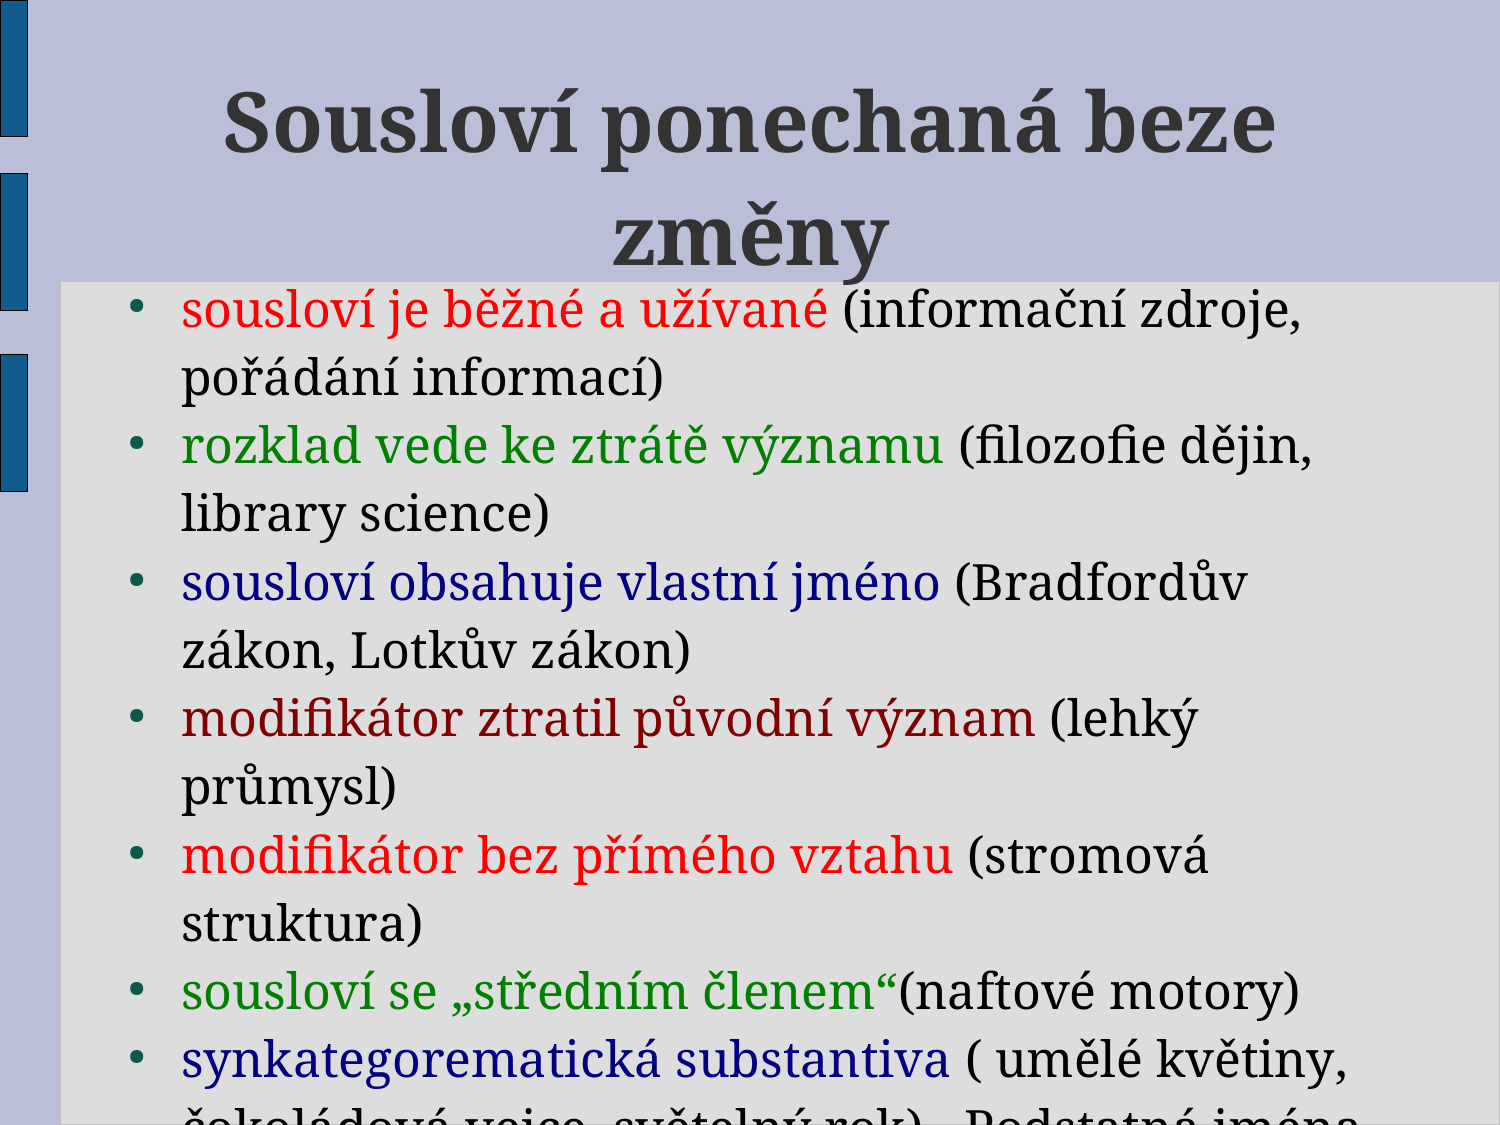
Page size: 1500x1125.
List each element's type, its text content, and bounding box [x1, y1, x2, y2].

title Sousloví ponechaná beze změny [110, 82, 1392, 272]
list sousloví je běžné a užívané (informační zdroje, pořádání informací) rozklad vede ke ztrátě významu (filozofie dějin, library science) sousloví obsahuje vlastní jméno (Bradfordův zákon, Lotkův zákon) modifikátor ztratil původní význam (lehký průmysl) modifikátor bez přímého vztahu (stromová struktura) sousloví se „středním členem“(naftové motory) synkategorematická substantiva ( umělé květiny, čokoládová vejce, světelný rok) - Podstatná jména, která sama o sobě nevyjadřují třídu pojmů, k níž odkazují slovní spojení jako celek, ale spíše popírají členství v dané třídě. [110, 273, 1392, 1125]
